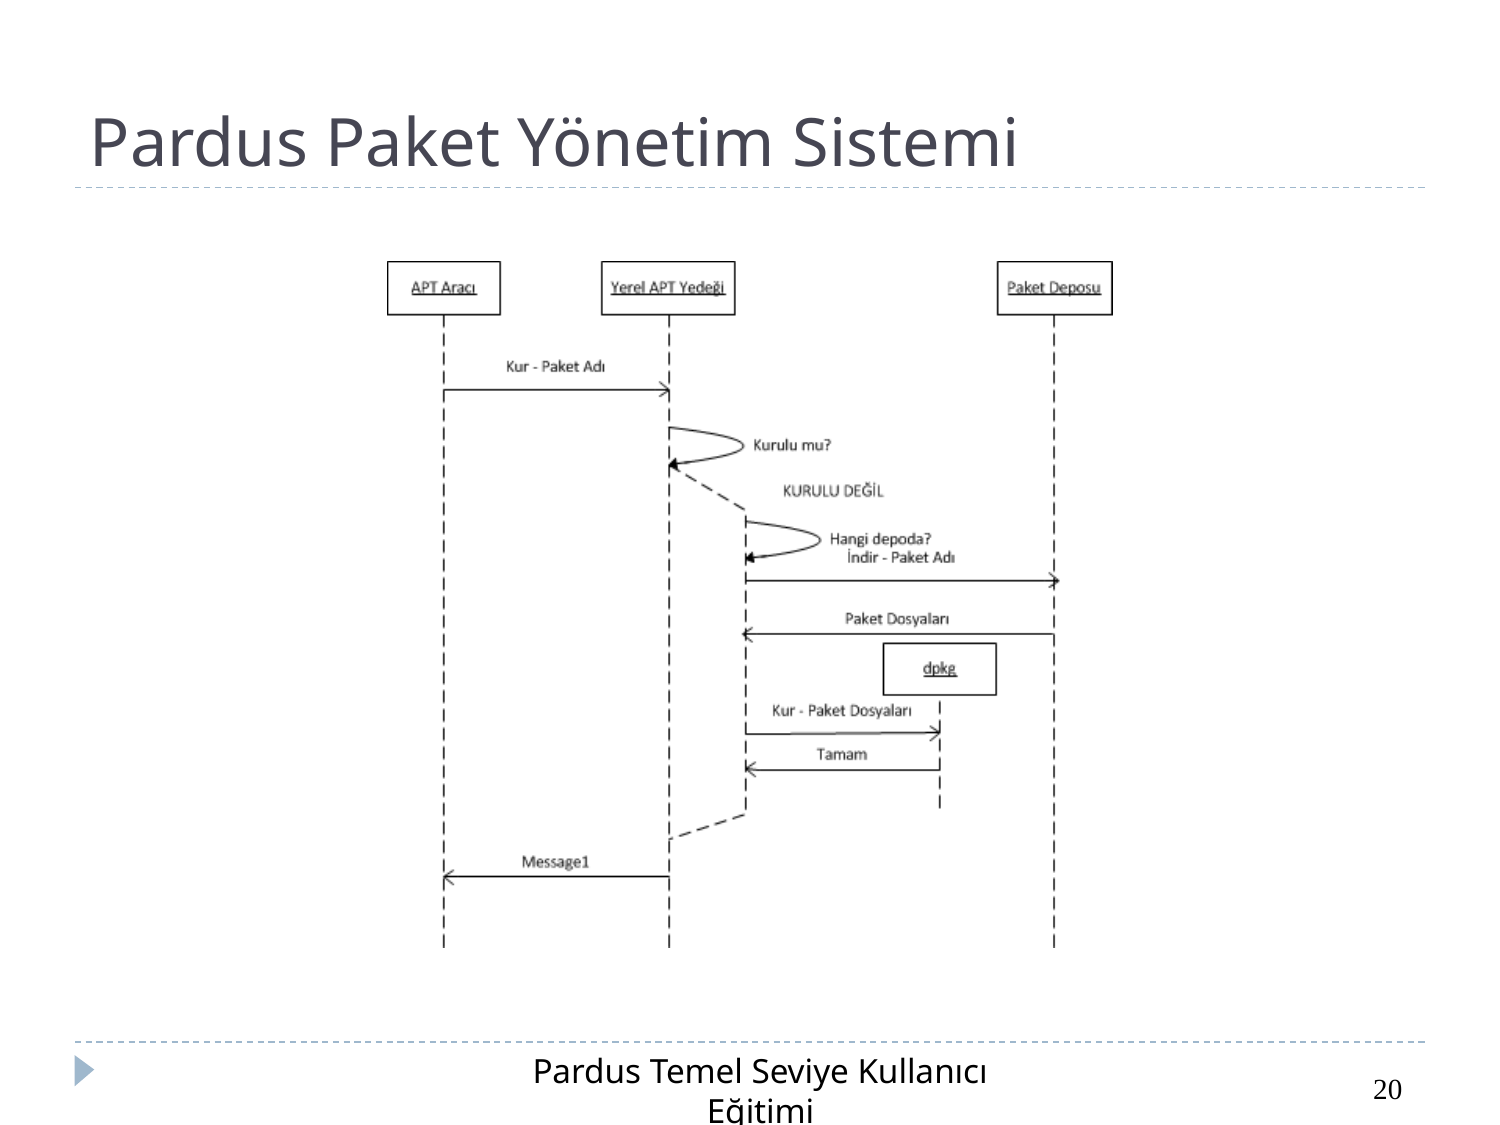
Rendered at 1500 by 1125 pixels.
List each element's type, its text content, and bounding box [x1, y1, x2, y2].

title Pardus Paket Yönetim Sistemi [75, 24, 1425, 188]
picture [387, 261, 1113, 948]
